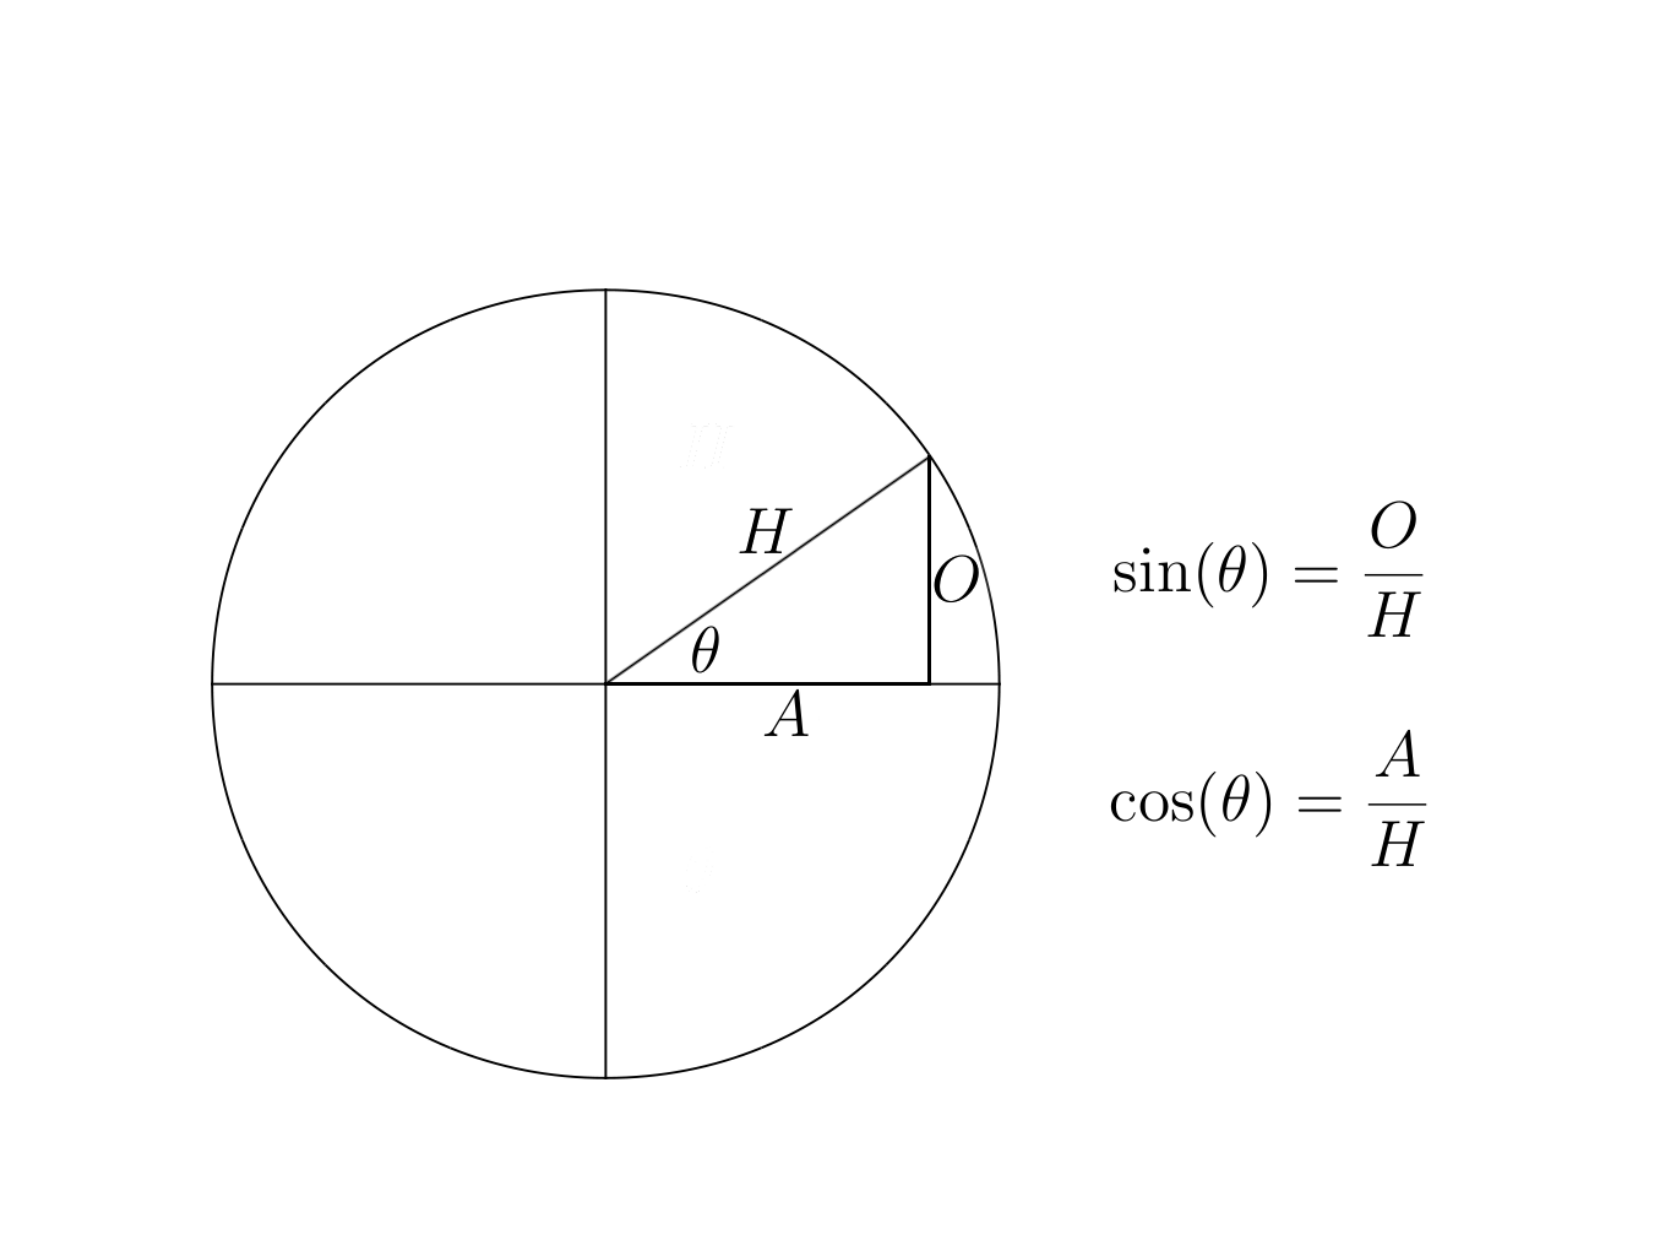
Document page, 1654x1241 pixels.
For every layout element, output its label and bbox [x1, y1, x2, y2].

picture [206, 286, 1447, 1082]
